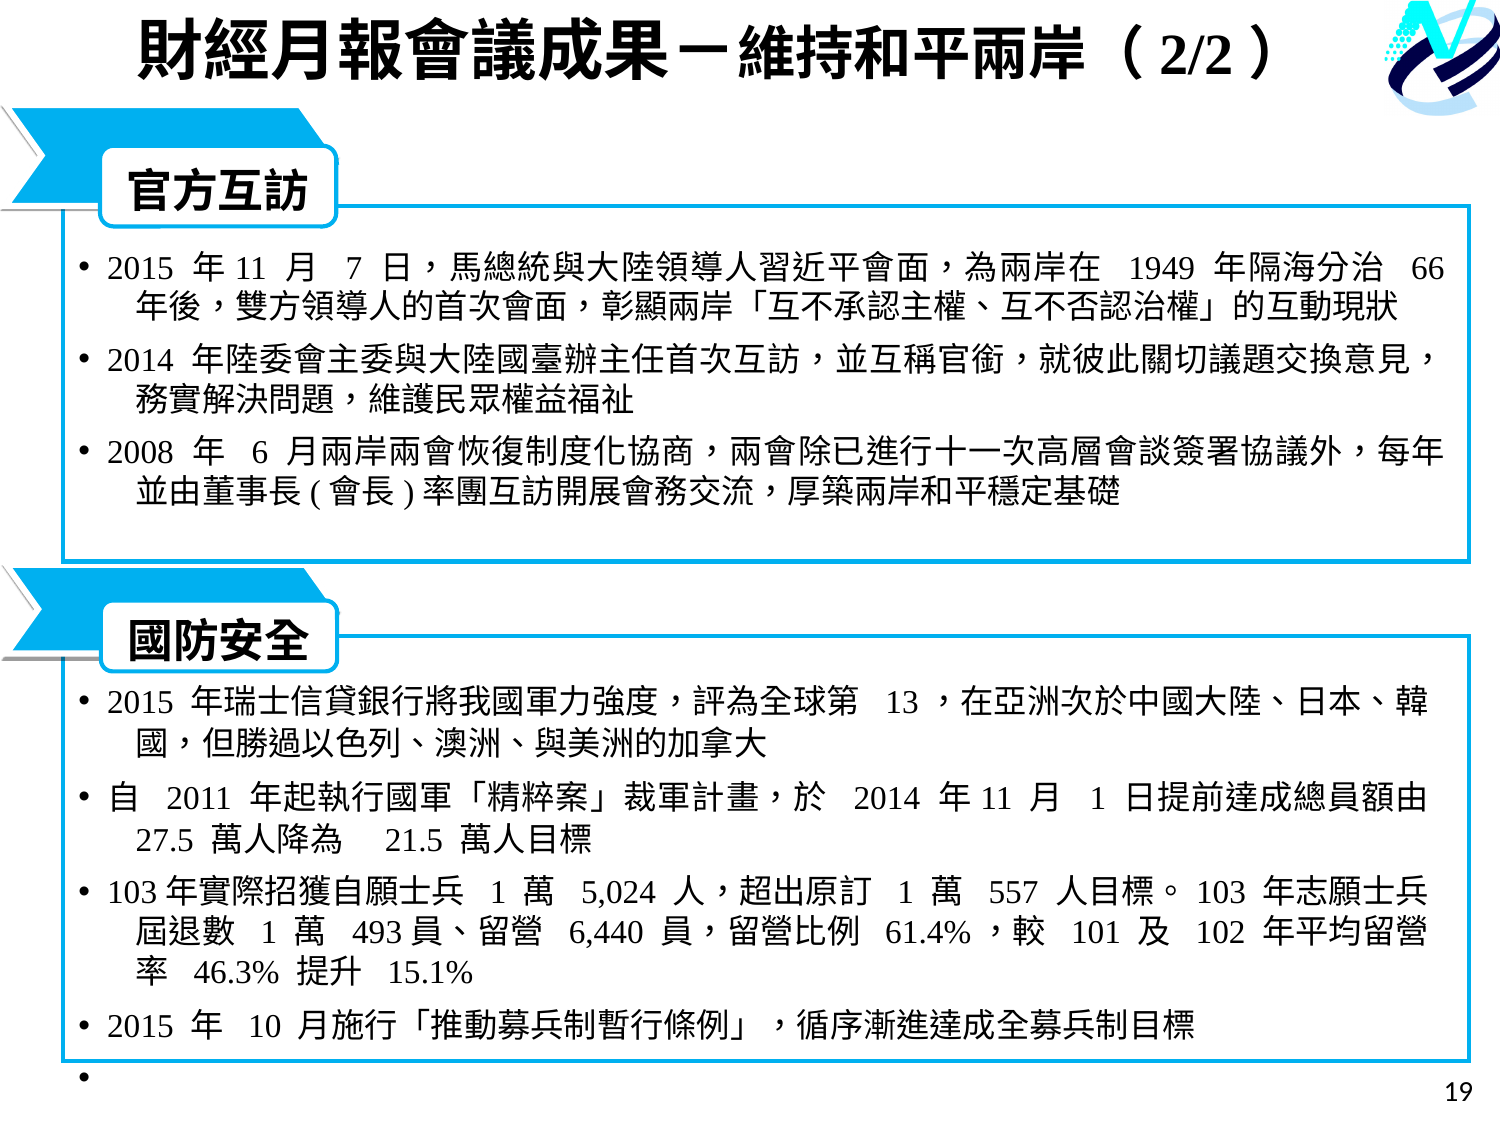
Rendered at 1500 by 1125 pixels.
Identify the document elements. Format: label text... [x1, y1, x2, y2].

text_box 官方互訪 [99, 145, 337, 227]
text_box 2015 年11 月 7 日，馬總統與大陸領導人習近平會面，為兩岸在 1949 年隔海分治 66 年後，雙方領導人的首次會面，彰顯兩岸「互不承認主權、互不否認治權」的互動現狀 2014 年陸委會主委與大陸國臺辦主任首次互訪，並互稱官銜，就彼此關切議題交換意見，務實解決問題，維護民眾權益福祉 2008 年 6 月兩岸兩會恢復制度化協商，兩會除已進行十一次高層會談簽署協議外，每年並由董事長(會長)率團互訪開展會務交流，厚築兩岸和平穩定基礎 [63, 238, 1460, 522]
text_box [5, 105, 1470, 562]
text_box [6, 564, 333, 671]
text_box [331, 635, 1470, 1061]
text_box 國防安全 [100, 600, 338, 671]
text_box 2015 年瑞士信貸銀行將我國軍力強度，評為全球第 13，在亞洲次於中國大陸、日本、韓國，但勝過以色列、澳洲、與美洲的加拿大 自 2011 年起執行國軍「精粹案」裁軍計畫，於 2014 年11 月 1 日提前達成總員額由 27.5 萬人降為 21.5 萬人目標 103年實際招獲自願士兵 1 萬 5,024 人，超出原訂 1 萬 557 人目標。103 年志願士兵屆退數 1 萬 493員、留營 6,440 員，留營比例 61.4%，較 101 及 102 年平均留營率 46.3% 提升 15.1% 2015 年 10 月施行「推動募兵制暫行條例」，循序漸進達成全募兵制目標 [63, 671, 1444, 1109]
text_box 財經月報會議成果－維持和平兩岸（2/2） [6, 0, 1378, 106]
